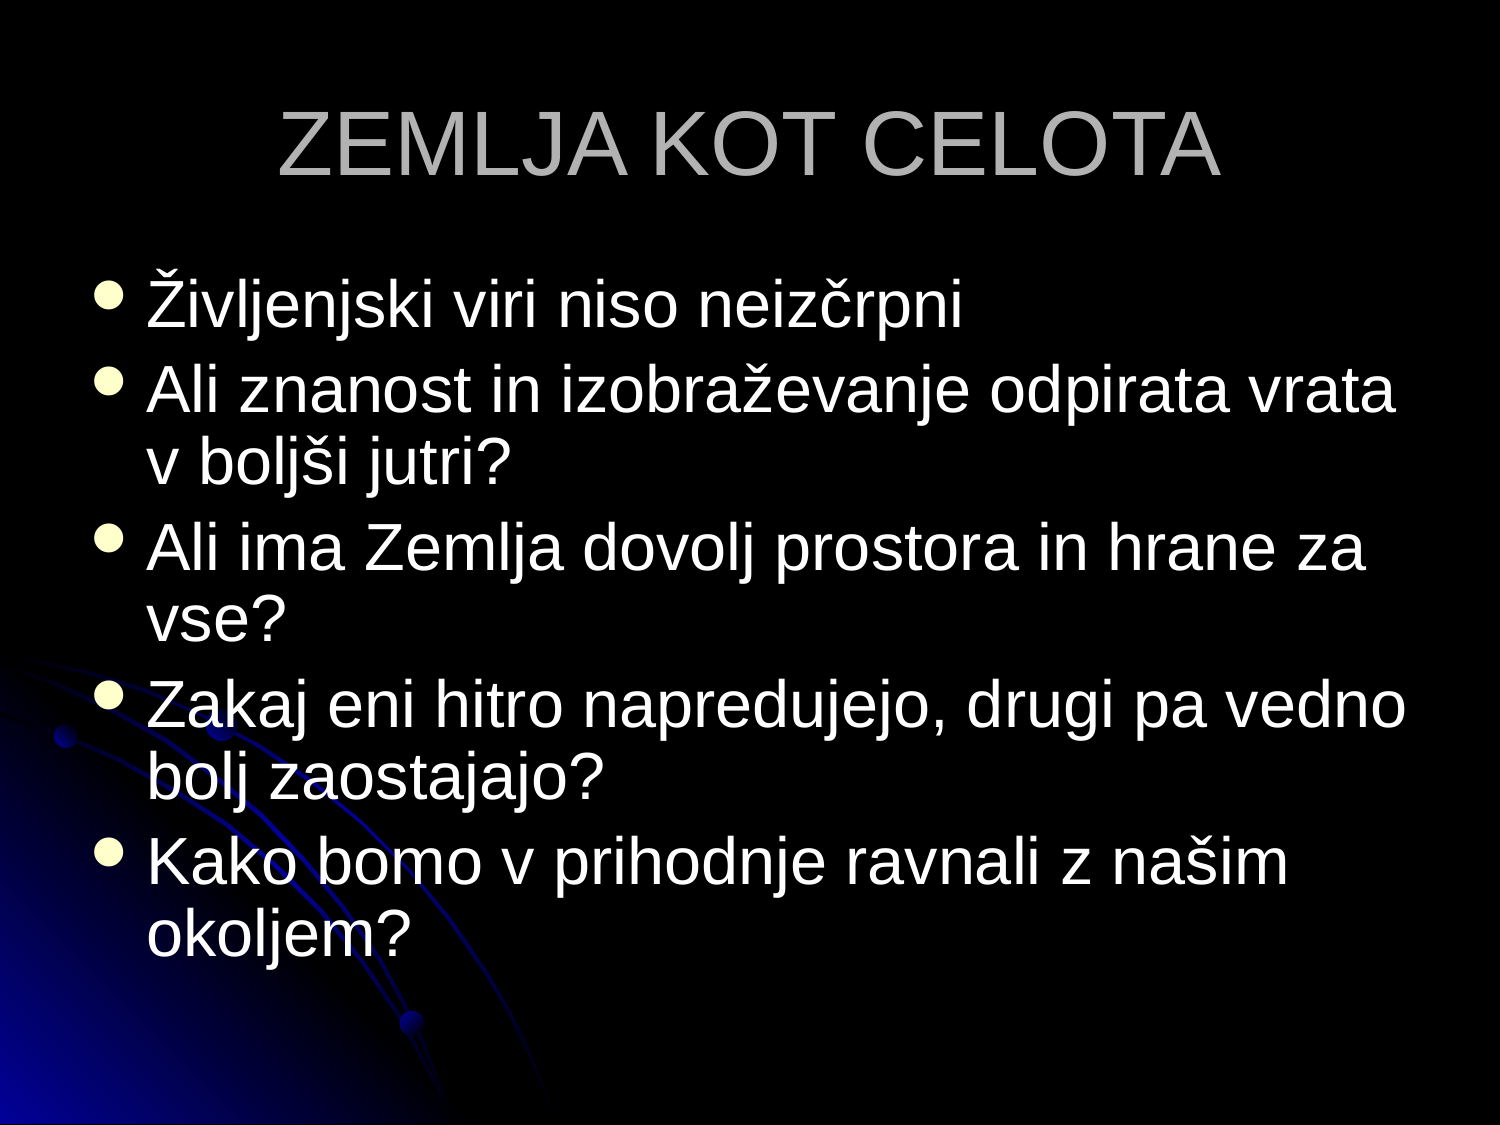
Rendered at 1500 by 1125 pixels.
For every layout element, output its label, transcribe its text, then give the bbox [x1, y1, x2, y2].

list Življenjski viri niso neizčrpni Ali znanost in izobraževanje odpirata vrata v boljši jutri? Ali ima Zemlja dovolj prostora in hrane za vse? Zakaj eni hitro napredujejo, drugi pa vedno bolj zaostajajo? Kako bomo v prihodnje ravnali z našim okoljem? [75, 262, 1425, 1006]
title ZEMLJA KOT CELOTA [75, 45, 1425, 233]
